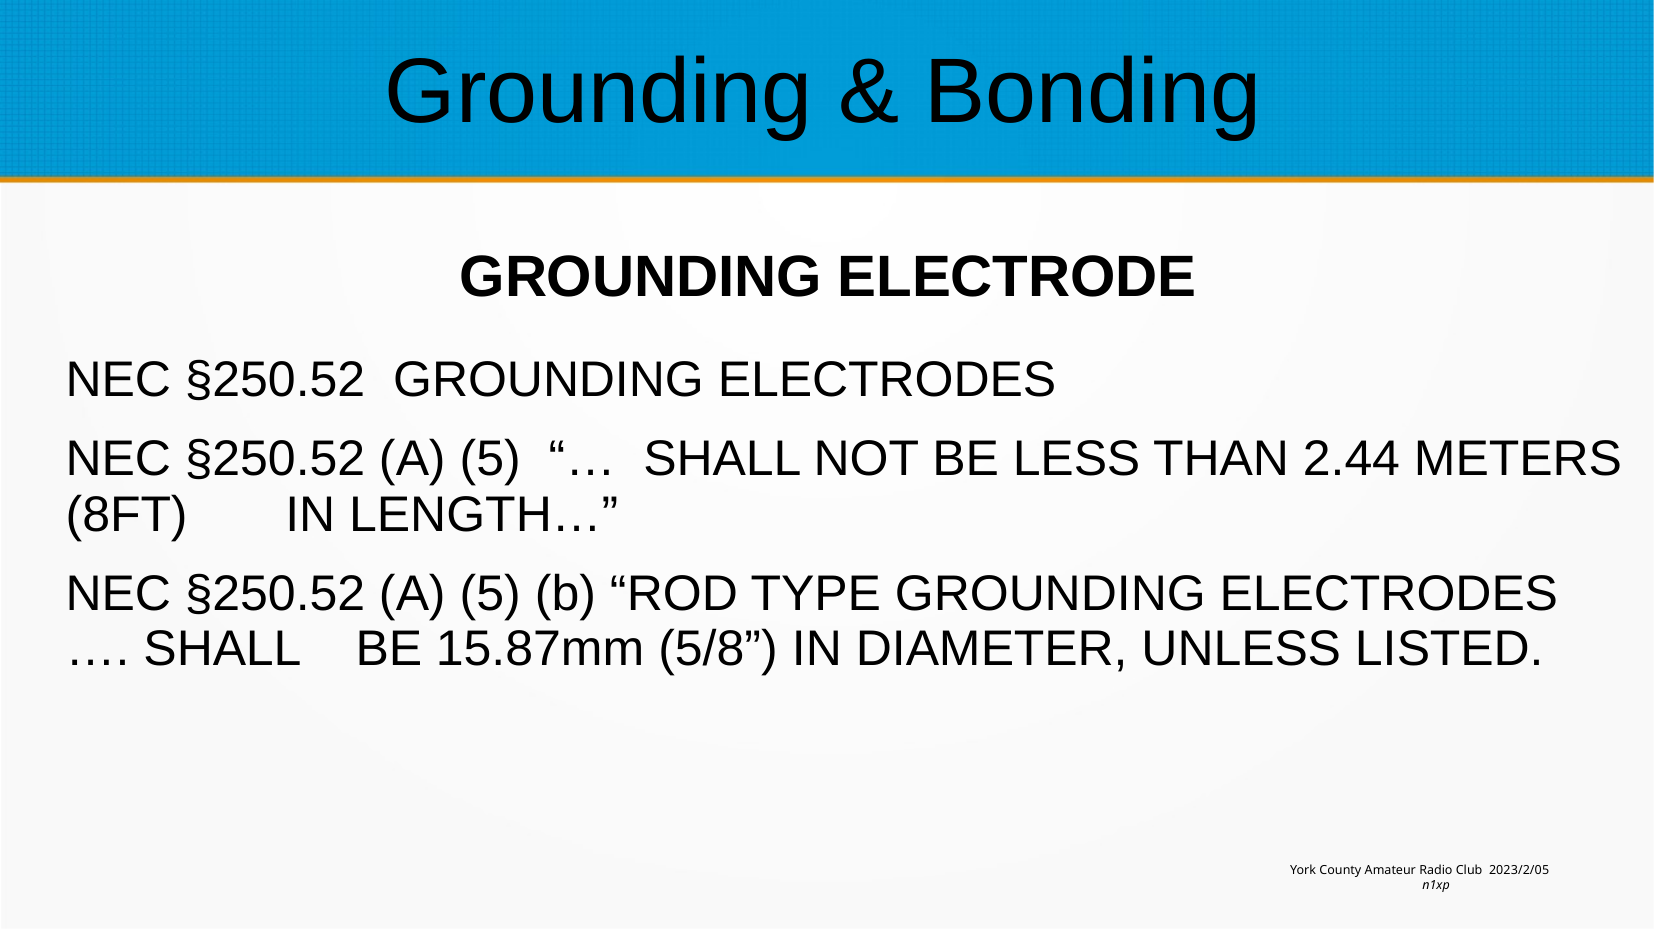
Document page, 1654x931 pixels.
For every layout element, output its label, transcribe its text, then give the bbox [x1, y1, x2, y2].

picture [0, 175, 1654, 931]
text_box York County Amateur Radio Club 2023/2/05 n1xp [1284, 856, 1588, 897]
text_box NEC §250.52 GROUNDING ELECTRODES NEC §250.52 (A) (5) “… SHALL NOT BE LESS THAN 2.44 METERS (8FT) IN LENGTH…” NEC §250.52 (A) (5) (b) “ROD TYPE GROUNDING ELECTRODES …. SHALL BE 15.87mm (5/8”) IN DIAMETER, UNLESS LISTED. [50, 343, 1647, 796]
text_box GROUNDING ELECTRODE [150, 236, 1506, 317]
text_box Grounding & Bonding [201, 31, 1446, 150]
